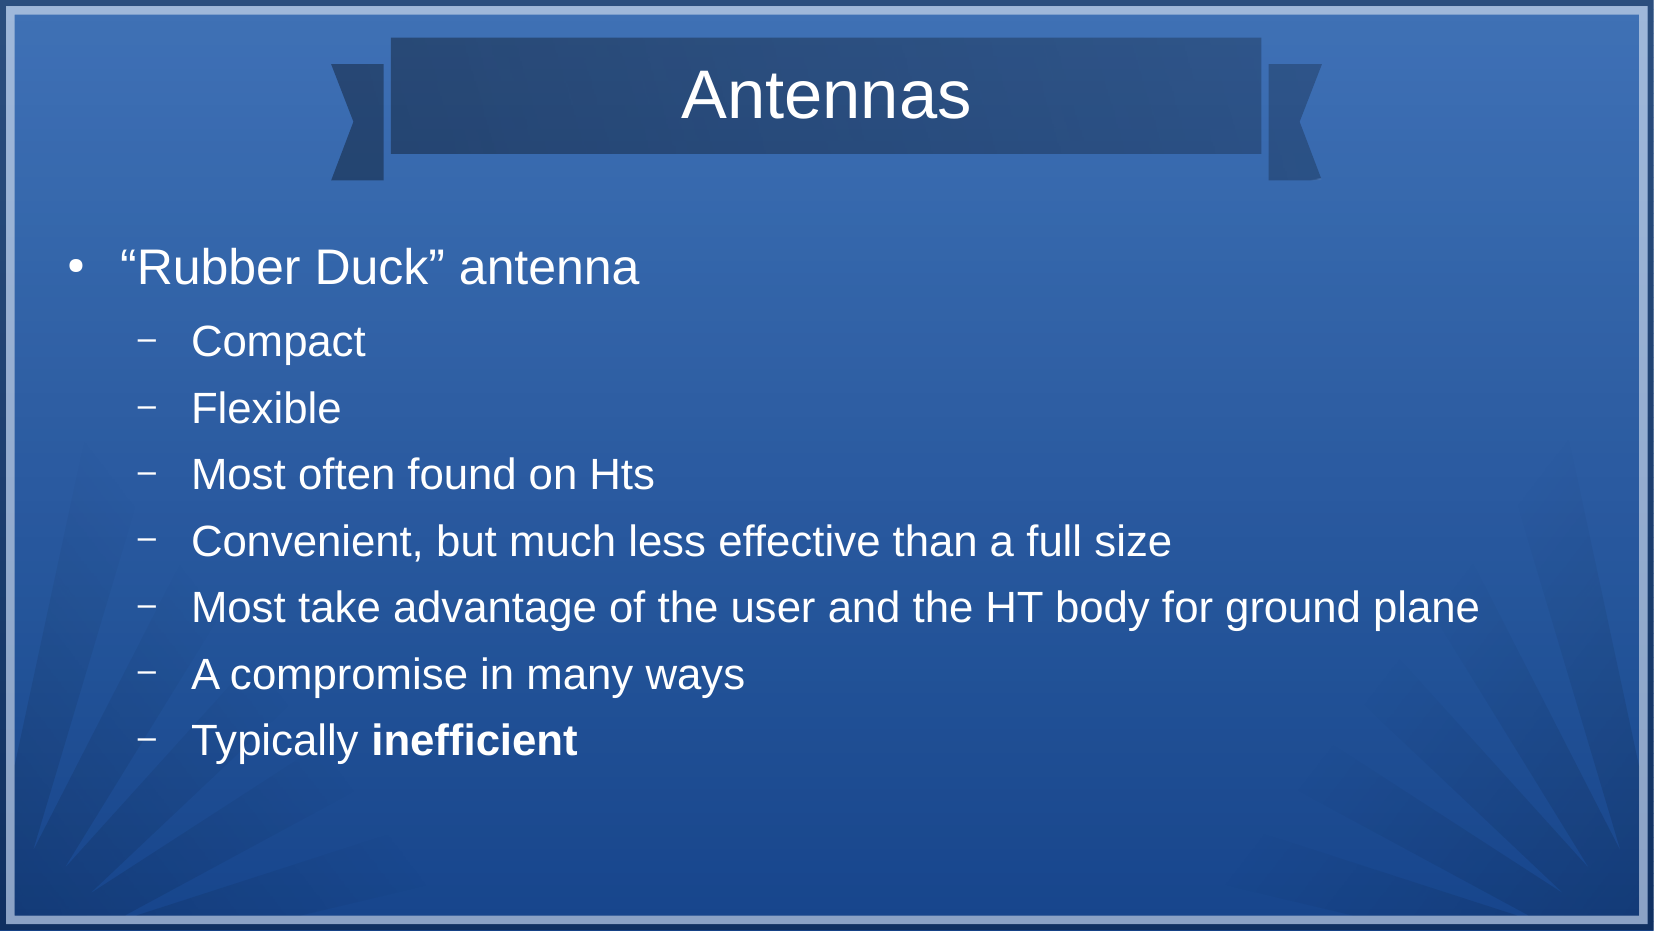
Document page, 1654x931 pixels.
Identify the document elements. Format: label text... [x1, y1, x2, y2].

title Antennas [389, 35, 1264, 154]
list “Rubber Duck” antenna Compact Flexible Most often found on Hts Convenient, but much less effective than a full size Most take advantage of the user and the HT body for ground plane A compromise in many ways Typically inefficient [49, 239, 1538, 863]
